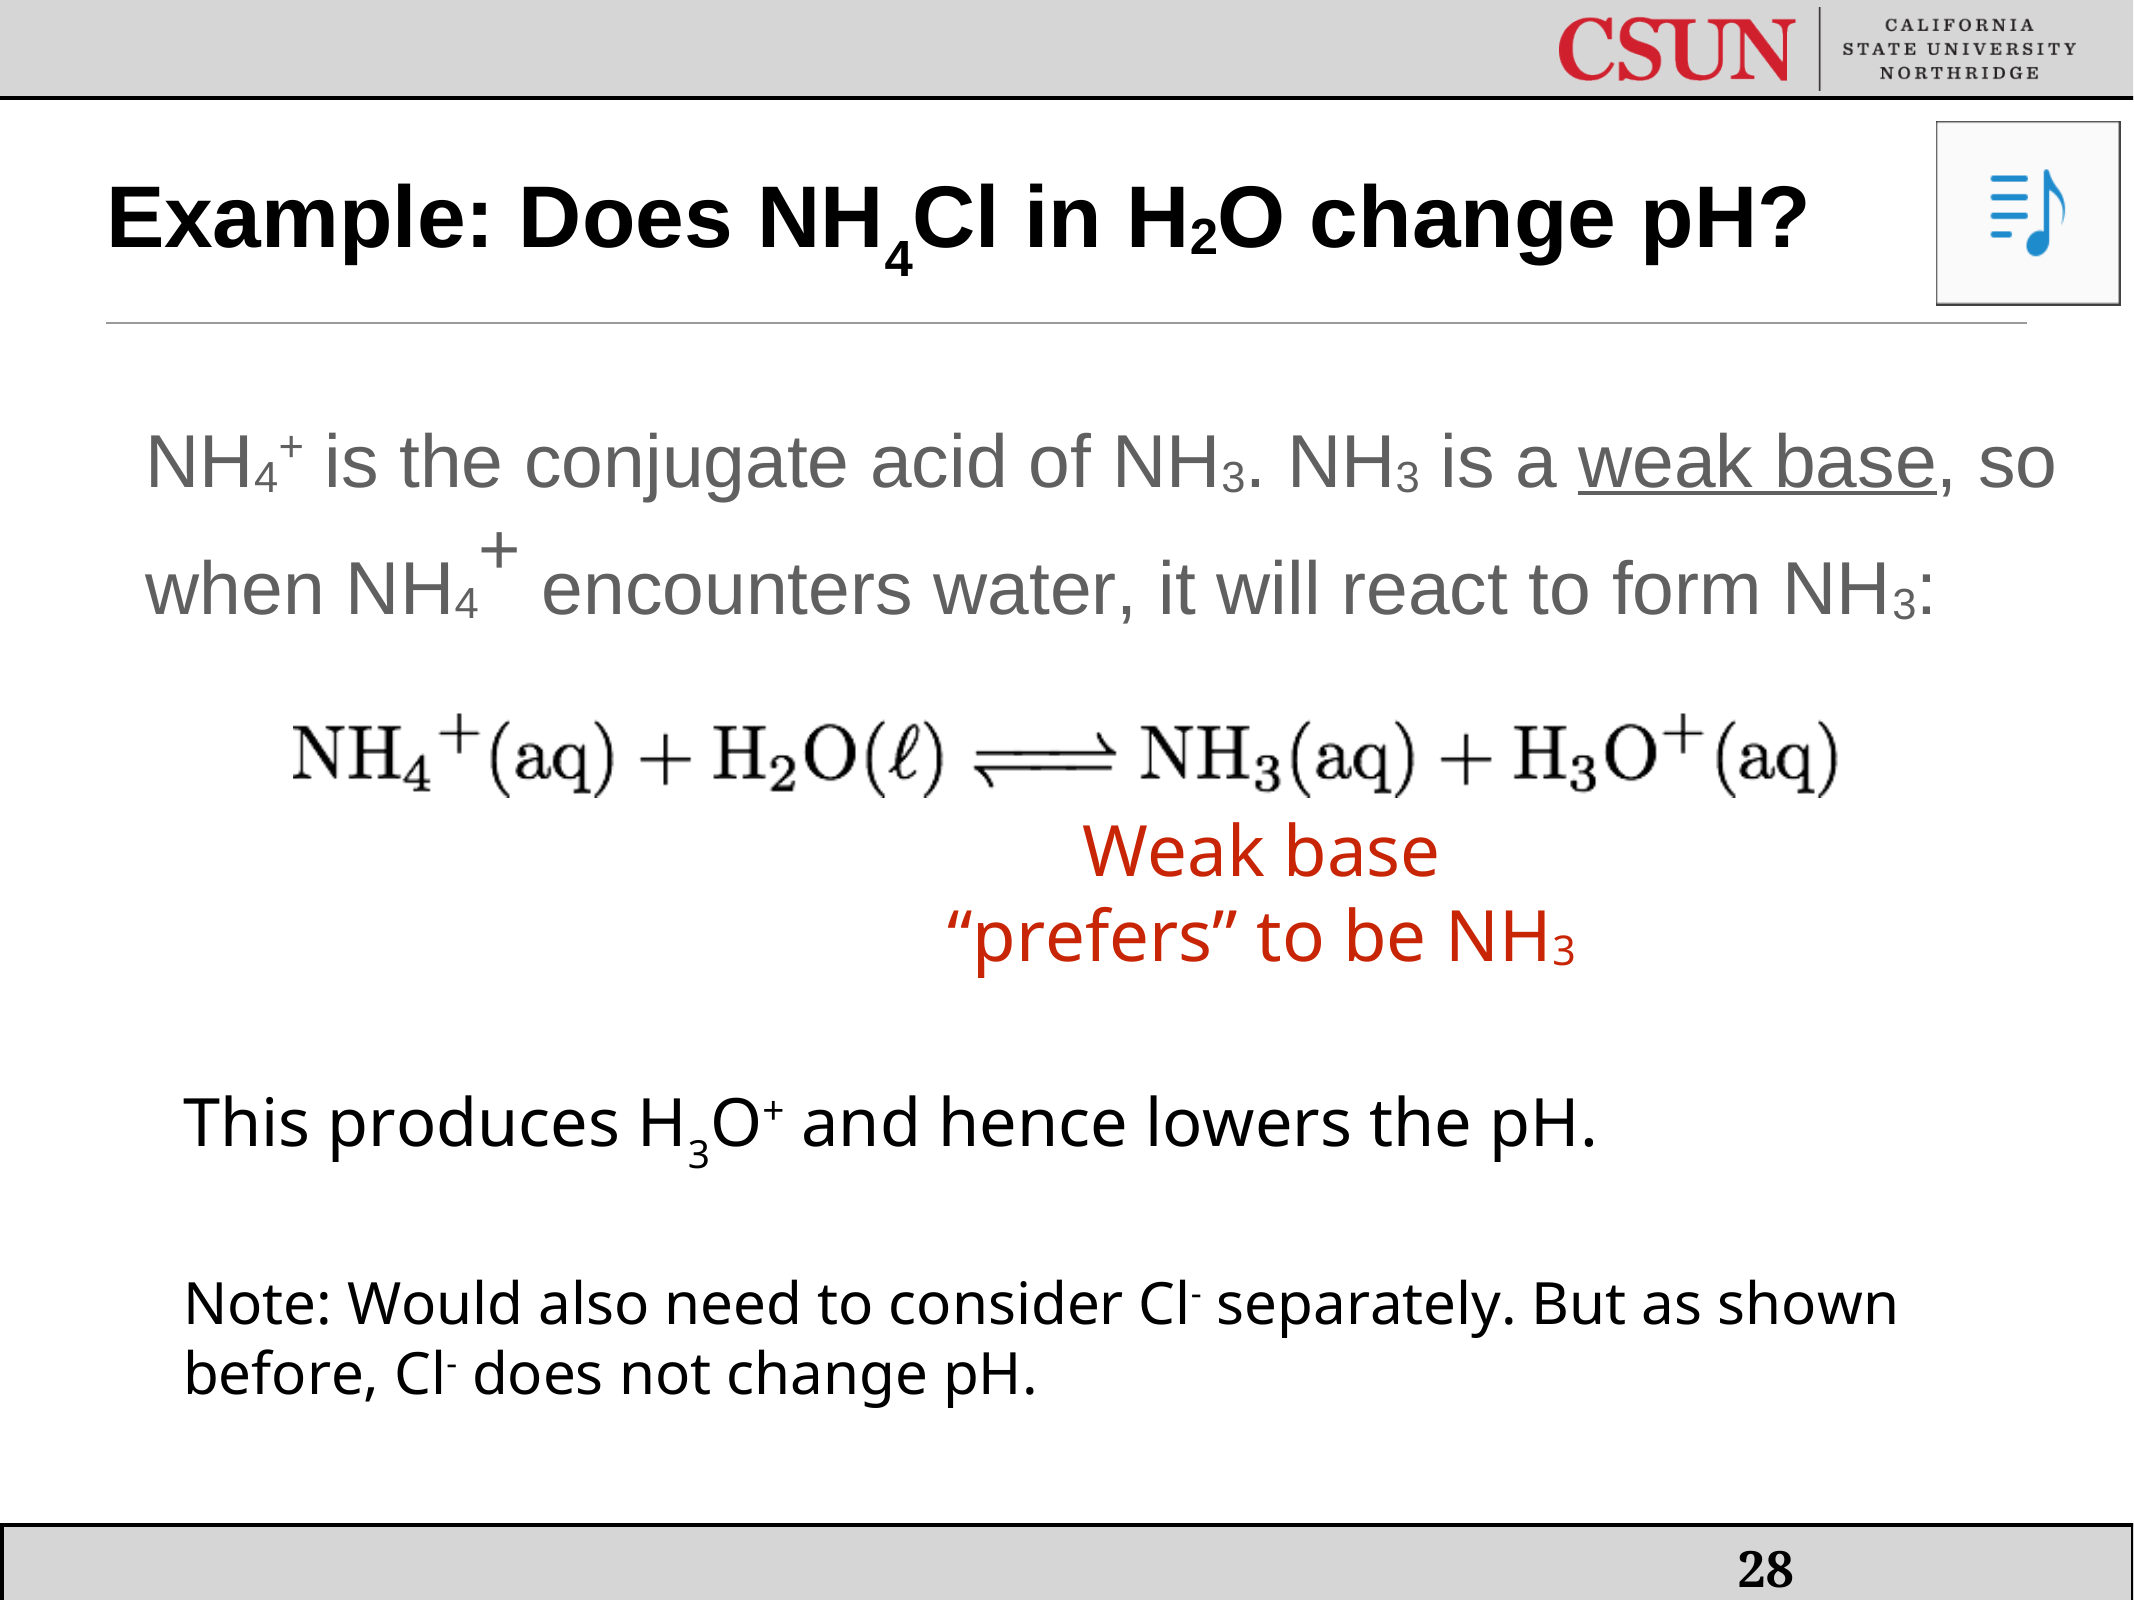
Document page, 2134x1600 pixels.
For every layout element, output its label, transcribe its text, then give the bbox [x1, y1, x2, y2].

text_box [1935, 120, 2122, 307]
text_box This produces H3O+ and hence lowers the pH. Note: Would also need to consider Cl- separately. But as shown before, Cl- does not change pH. [168, 1072, 2062, 1426]
picture [293, 712, 1840, 798]
picture [1559, 7, 2076, 91]
text_box Weak base “prefers” to be NH3 [939, 798, 1585, 984]
title Example: Does NH4Cl in H2O change pH? [97, 150, 1846, 296]
list NH4+ is the conjugate acid of NH3. NH3 is a weak base, so when NH4+ encounters water, it will react to form NH3: [93, 403, 2071, 663]
